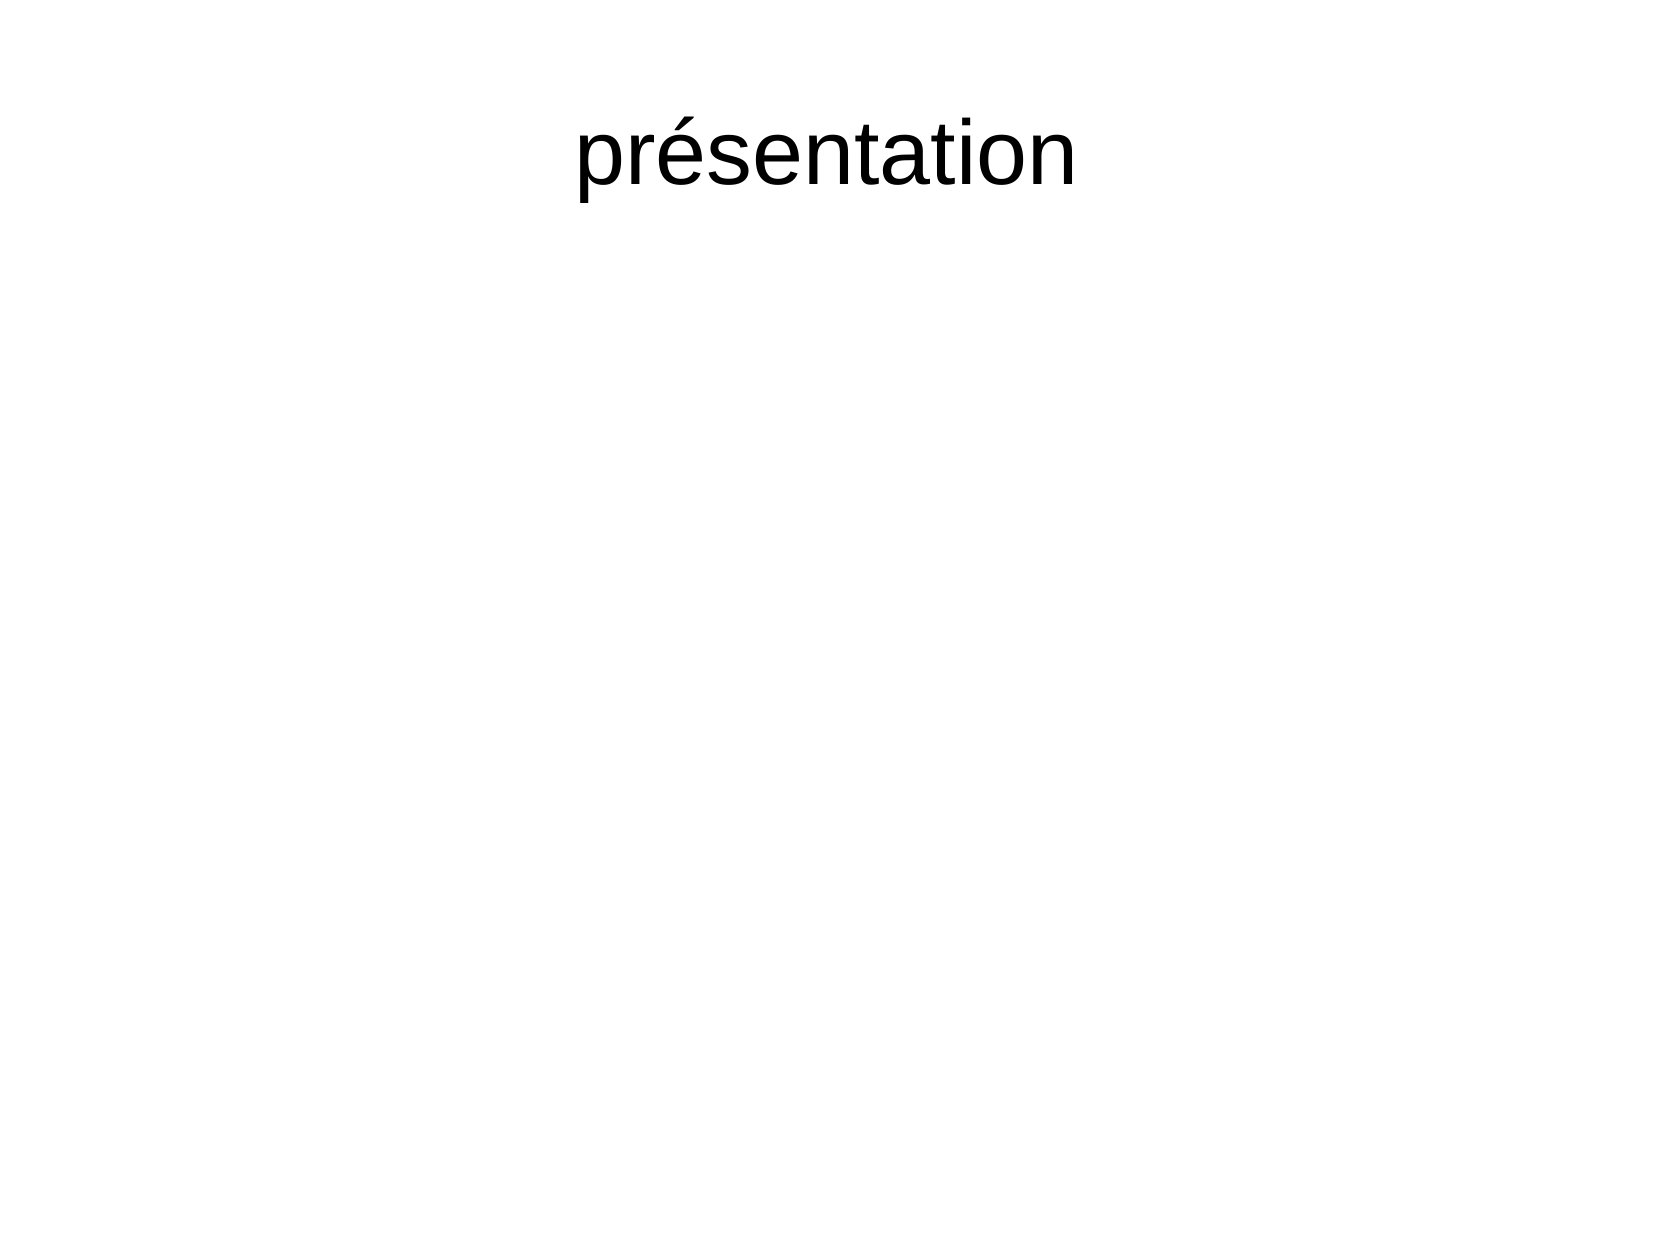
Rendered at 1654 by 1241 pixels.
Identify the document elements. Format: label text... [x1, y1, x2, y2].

title présentation [82, 49, 1571, 257]
